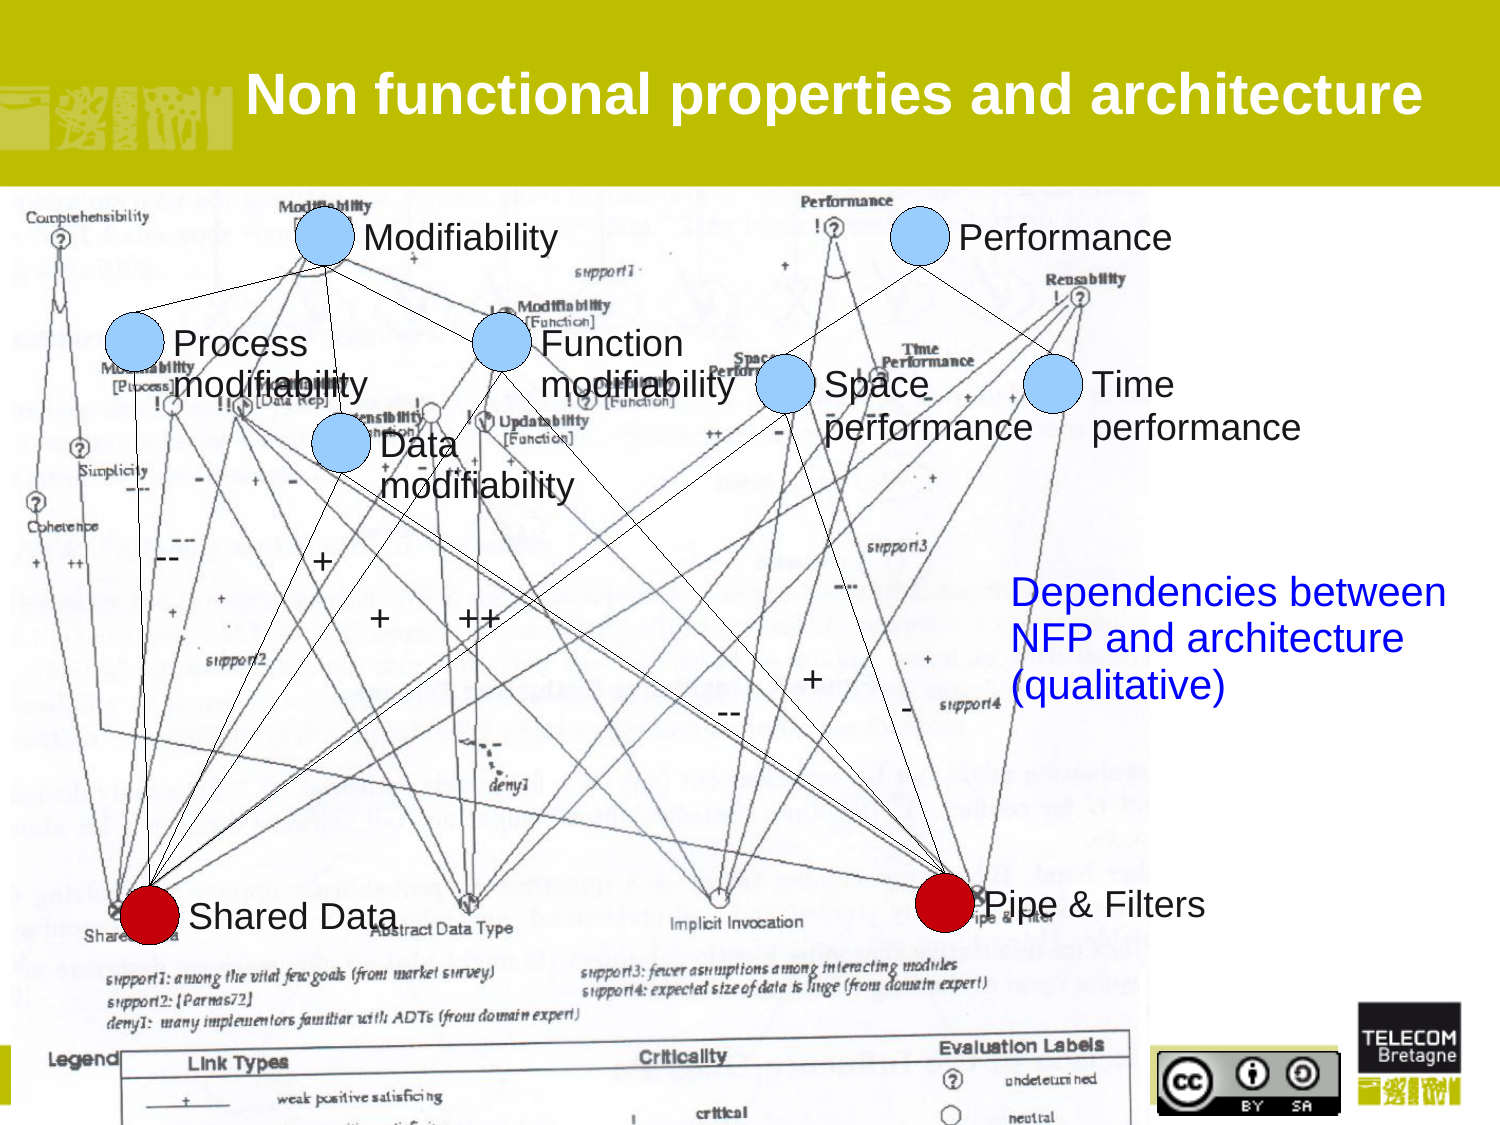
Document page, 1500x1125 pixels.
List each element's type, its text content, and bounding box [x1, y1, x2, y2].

text_box + [779, 649, 839, 709]
text_box Modifiability [348, 208, 573, 266]
text_box [915, 873, 968, 933]
text_box [755, 354, 809, 414]
text_box Performance [943, 208, 1188, 266]
picture [0, 0, 1500, 1125]
text_box Time performance [1076, 356, 1317, 456]
text_box -- [140, 531, 195, 591]
text_box - [885, 679, 928, 737]
text_box + [354, 590, 414, 648]
text_box + [289, 529, 349, 591]
text_box [472, 312, 525, 372]
text_box Dependencies between NFP and architecture (qualitative) [995, 561, 1463, 717]
text_box Pipe & Filters [968, 875, 1221, 933]
text_box -- [701, 682, 757, 740]
text_box Function modifiability [525, 314, 751, 414]
text_box Shared Data [173, 888, 413, 945]
text_box Data modifiability [364, 415, 590, 515]
text_box [1023, 354, 1076, 414]
text_box ++ [442, 590, 532, 650]
text_box [890, 206, 943, 266]
text_box Process modifiability [158, 314, 383, 414]
text_box [295, 206, 348, 266]
text_box [105, 312, 158, 372]
text_box Space performance [809, 356, 1049, 456]
text_box [120, 885, 173, 945]
title Non functional properties and architecture [245, 23, 1459, 166]
text_box [311, 413, 364, 473]
